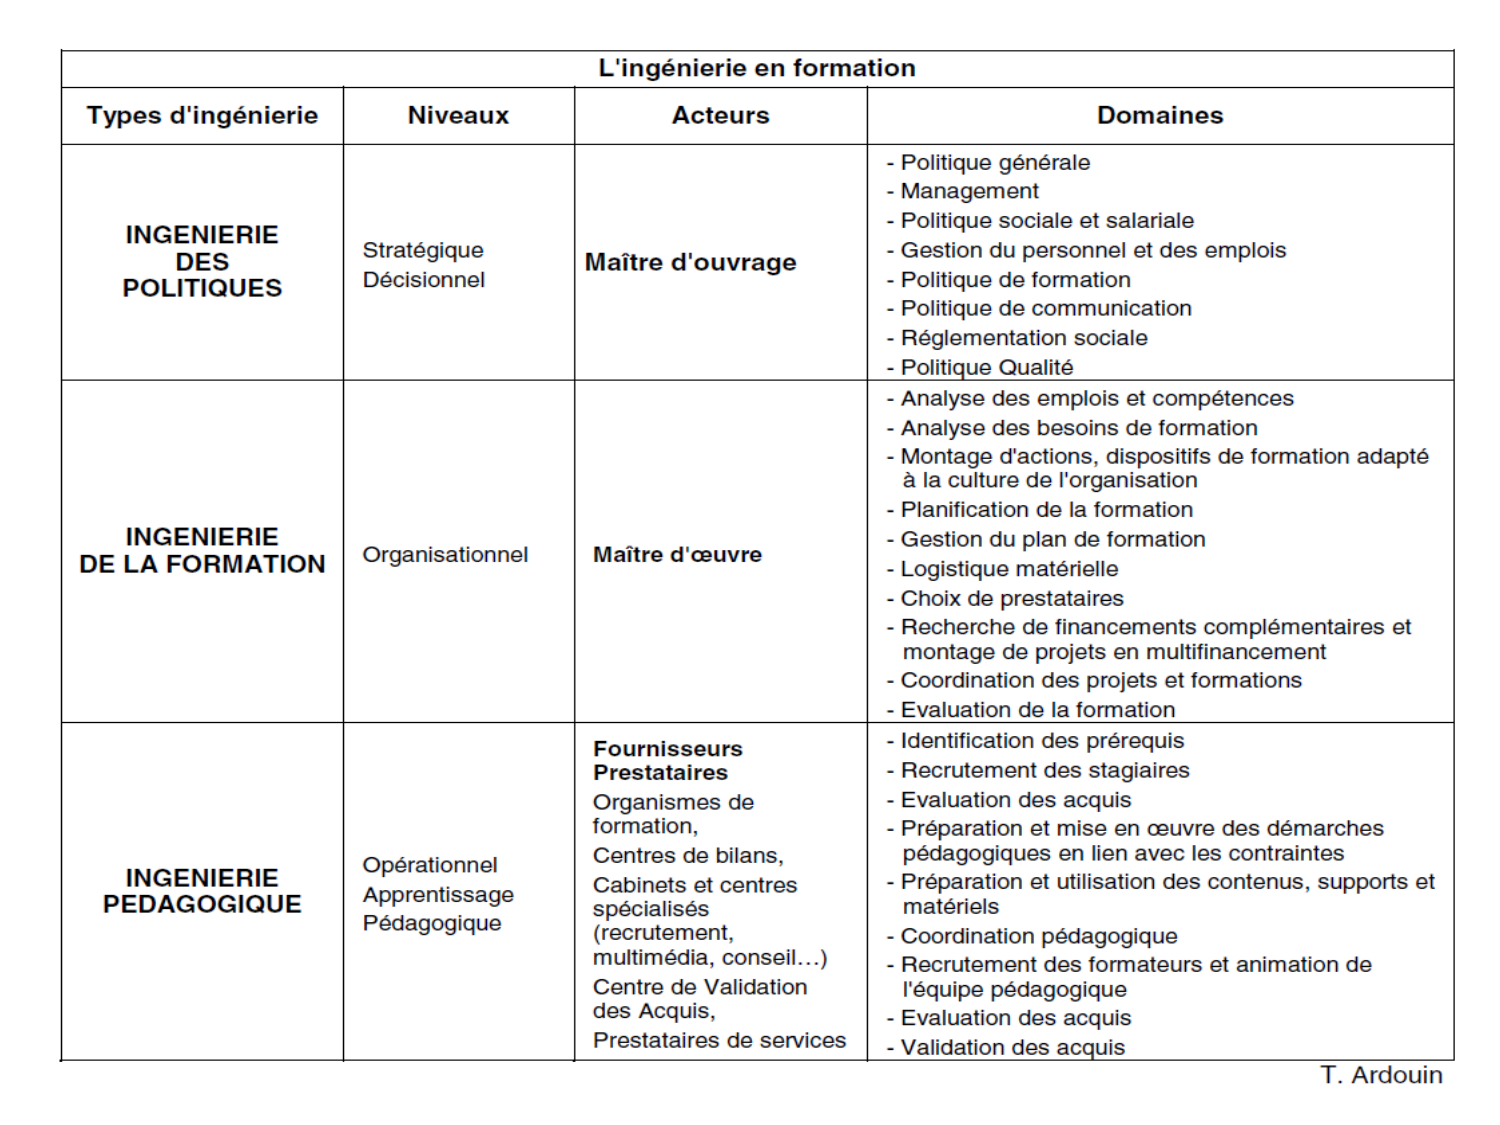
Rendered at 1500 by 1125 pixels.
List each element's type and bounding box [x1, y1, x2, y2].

picture [53, 42, 1459, 1094]
